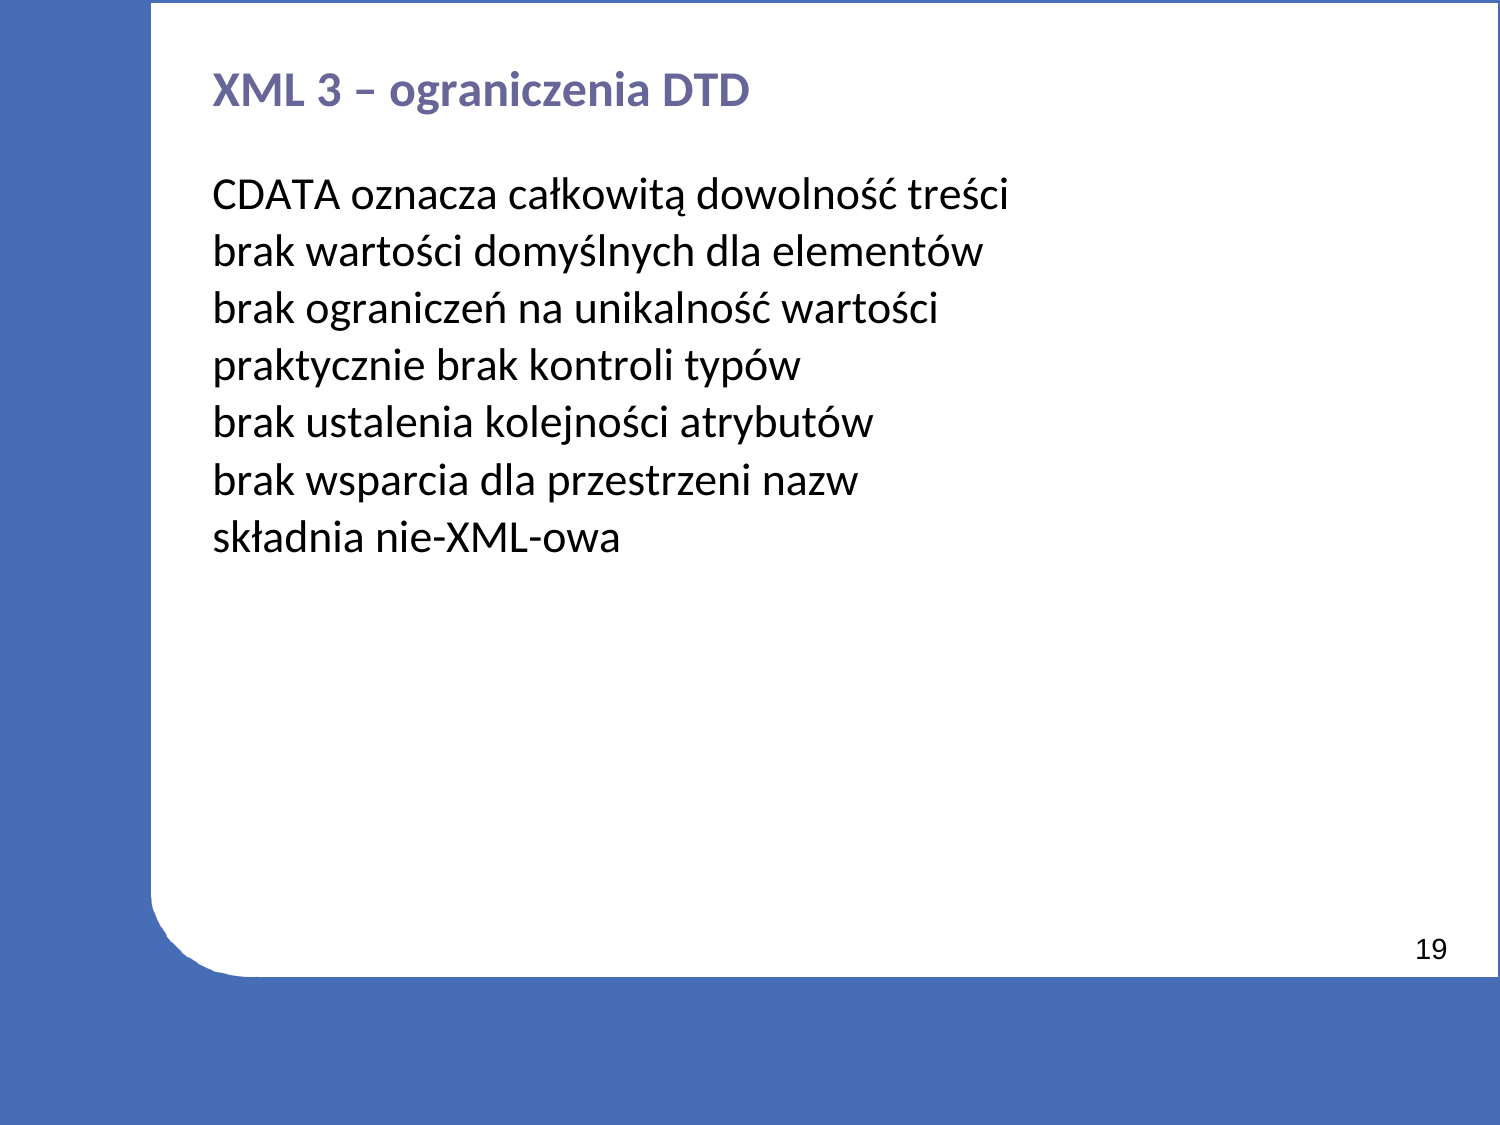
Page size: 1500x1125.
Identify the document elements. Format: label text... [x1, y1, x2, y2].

list CDATA oznacza całkowitą dowolność treści brak wartości domyślnych dla elementów brak ograniczeń na unikalność wartości praktycznie brak kontroli typów brak ustalenia kolejności atrybutów brak wsparcia dla przestrzeni nazw składnia nie-XML-owa [212, 174, 1448, 926]
title XML 3 – ograniczenia DTD [212, 24, 1447, 164]
picture [0, 0, 1500, 1125]
